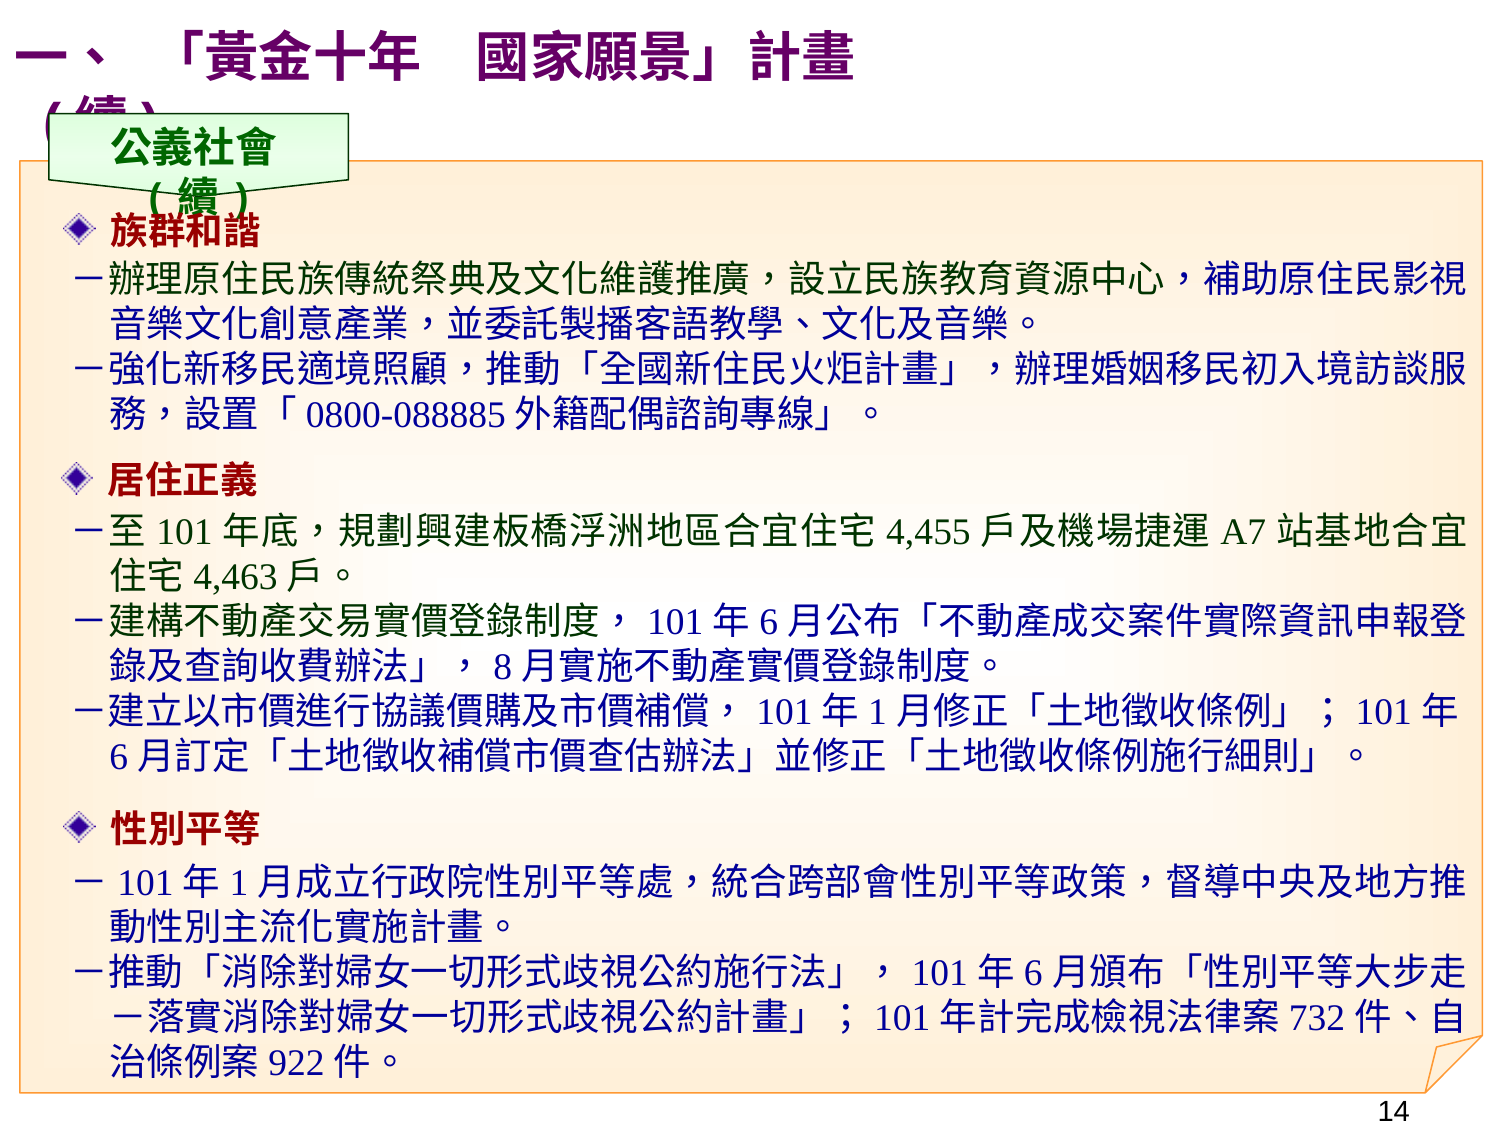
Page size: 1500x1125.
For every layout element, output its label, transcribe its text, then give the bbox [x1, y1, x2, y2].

text_box 性別平等 [49, 794, 1459, 854]
text_box 一、 「黃金十年 國家願景」計畫(續) [14, 22, 951, 109]
text_box [217, 192, 240, 196]
text_box [19, 160, 1483, 1093]
text_box 族群和諧 [130, 239, 142, 247]
text_box 居住正義 [46, 446, 1456, 505]
text_box 族群和諧 [49, 196, 1459, 255]
text_box －101年1月成立行政院性別平等處，統合跨部會性別平等政策，督導中央及地方推動性別主流化實施計畫。 －推動「消除對婦女一切形式歧視公約施行法」，101年6月頒布「性別平等大步走－落實消除對婦女一切形式歧視公約計畫」；101年計完成檢視法律案732件、自治條例案922件。 [55, 850, 1483, 1093]
text_box 族群和諧 [114, 230, 121, 247]
text_box －辦理原住民族傳統祭典及文化維護推廣，設立民族教育資源中心，補助原住民影視音樂文化創意產業，並委託製播客語教學、文化及音樂。 －強化新移民適境照顧，推動「全國新住民火炬計畫」，辦理婚姻移民初入境訪談服務，設置「0800-088885外籍配偶諮詢專線」。 [55, 247, 1483, 445]
text_box －至101年底，規劃興建板橋浮洲地區合宜住宅4,455戶及機場捷運A7站基地合宜住宅4,463戶。 －建構不動產交易實價登錄制度，101年6月公布「不動產成交案件實際資訊申報登錄及查詢收費辦法」，8月實施不動產實價登錄制度。 －建立以市價進行協議價購及市價補償，101年1月修正「土地徵收條例」；101年6月訂定「土地徵收補償市價查估辦法」並修正「土地徵收條例施行細則」。 [55, 499, 1483, 787]
text_box 13 [1362, 1084, 1500, 1125]
text_box 族群和諧 [209, 220, 215, 238]
text_box 公義社會(續) [48, 113, 349, 196]
text_box [156, 192, 182, 196]
text_box [245, 160, 1483, 247]
